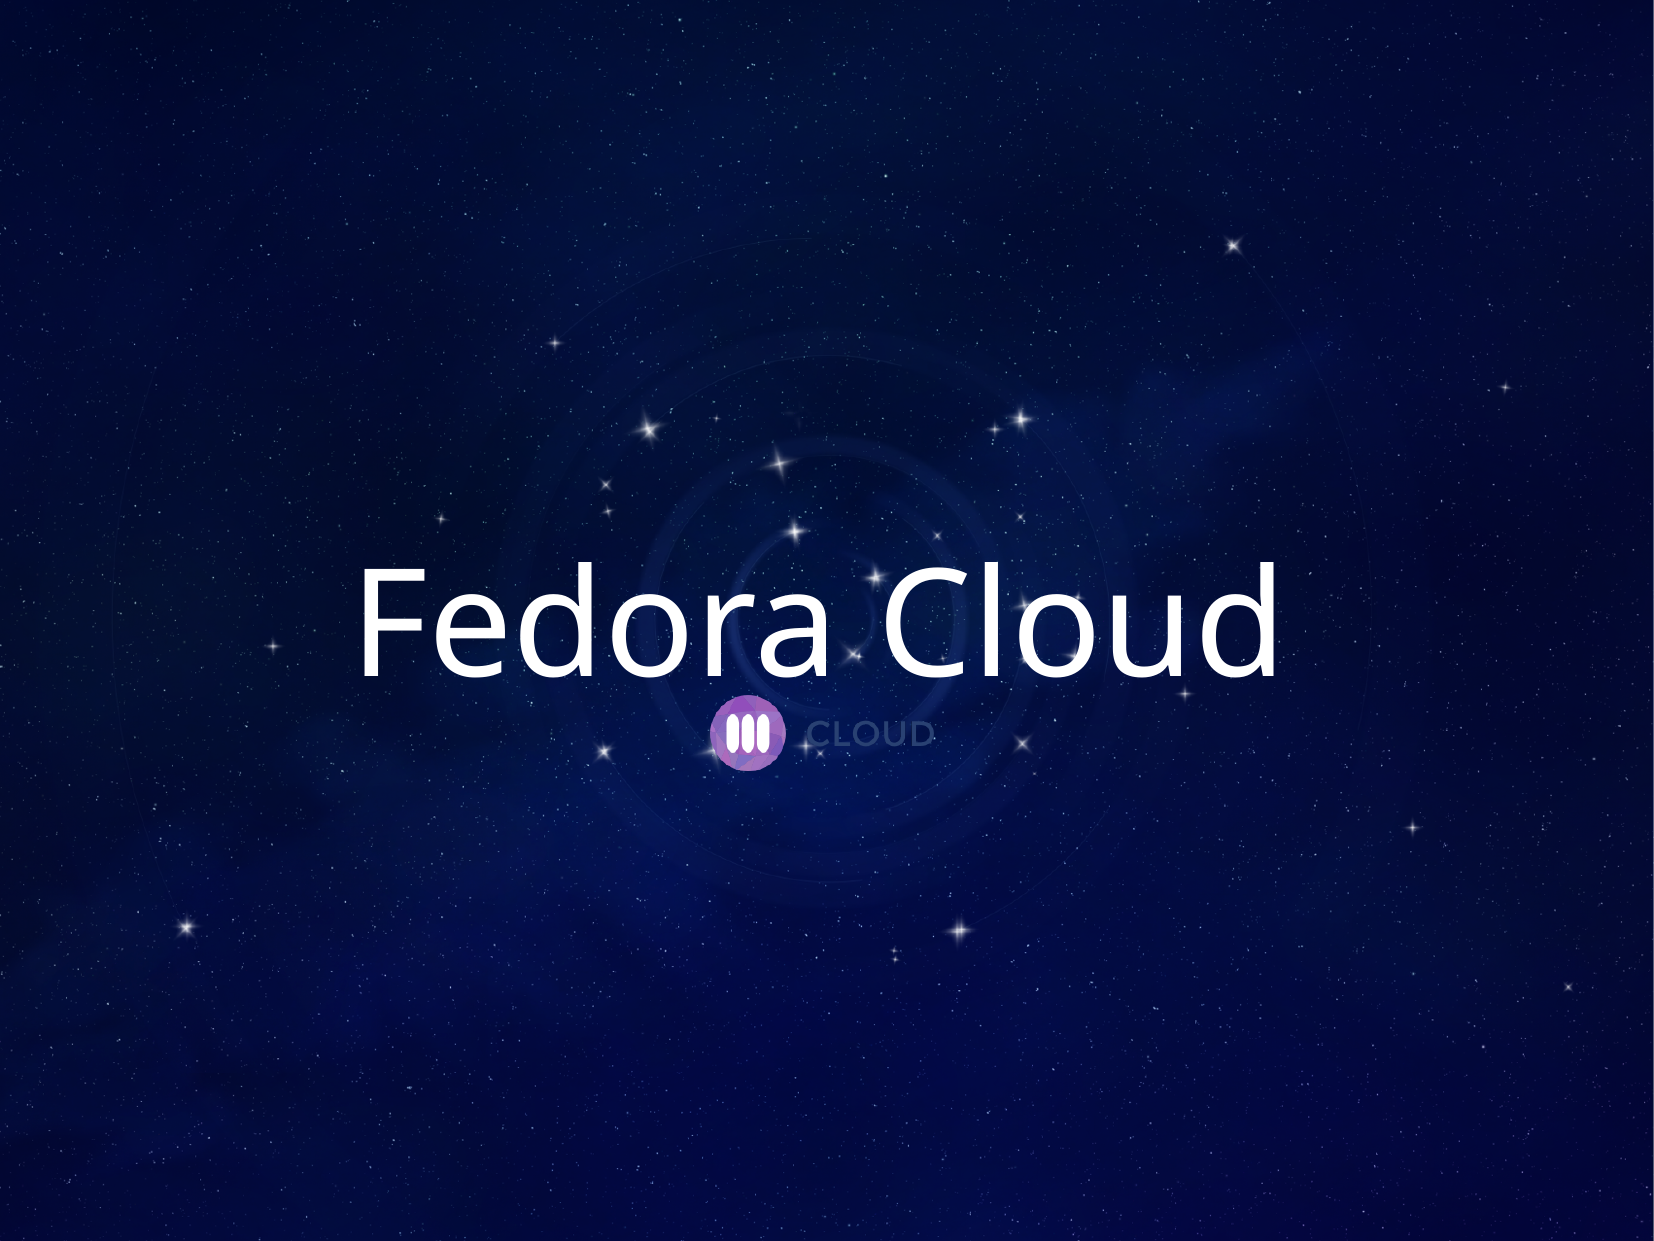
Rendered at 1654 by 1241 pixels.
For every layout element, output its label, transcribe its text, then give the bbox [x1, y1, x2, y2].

picture [0, 0, 1654, 1241]
title Fedora Cloud [75, 525, 1564, 713]
